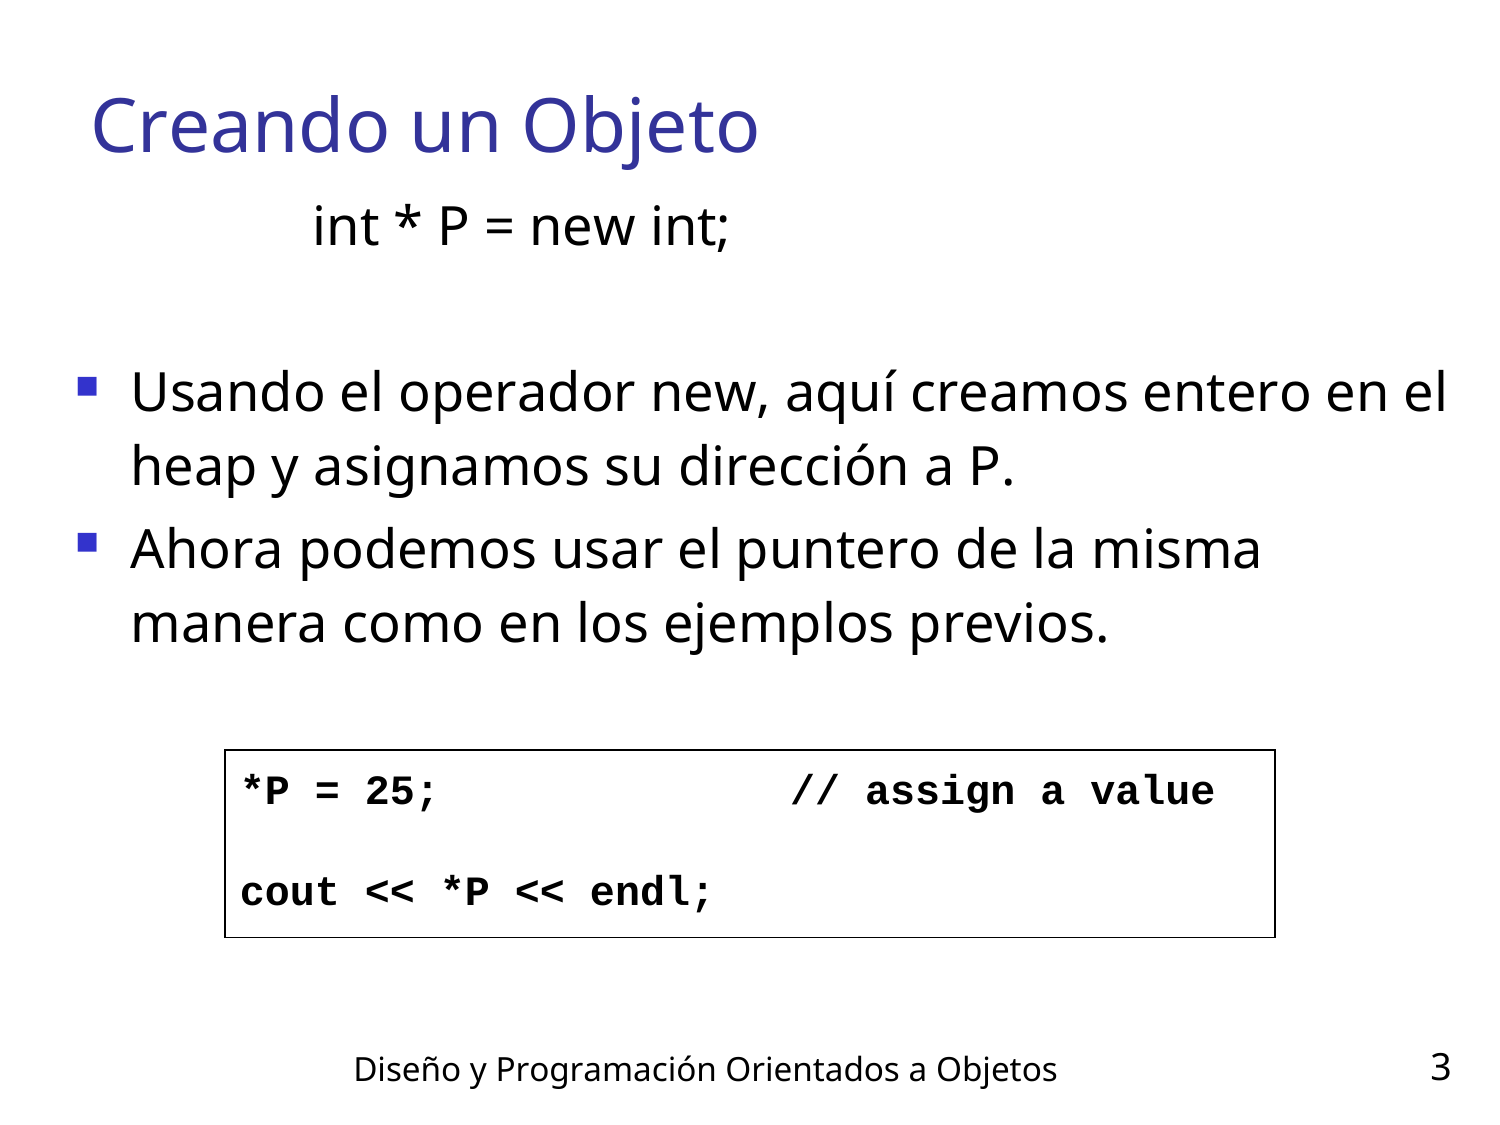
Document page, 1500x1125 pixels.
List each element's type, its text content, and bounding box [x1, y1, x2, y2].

list int * P = new int; Usando el operador new, aquí creamos entero en el heap y asignamos su dirección a P. Ahora podemos usar el puntero de la misma manera como en los ejemplos previos. [75, 187, 1462, 993]
title Creando un Objeto [75, 19, 1466, 182]
